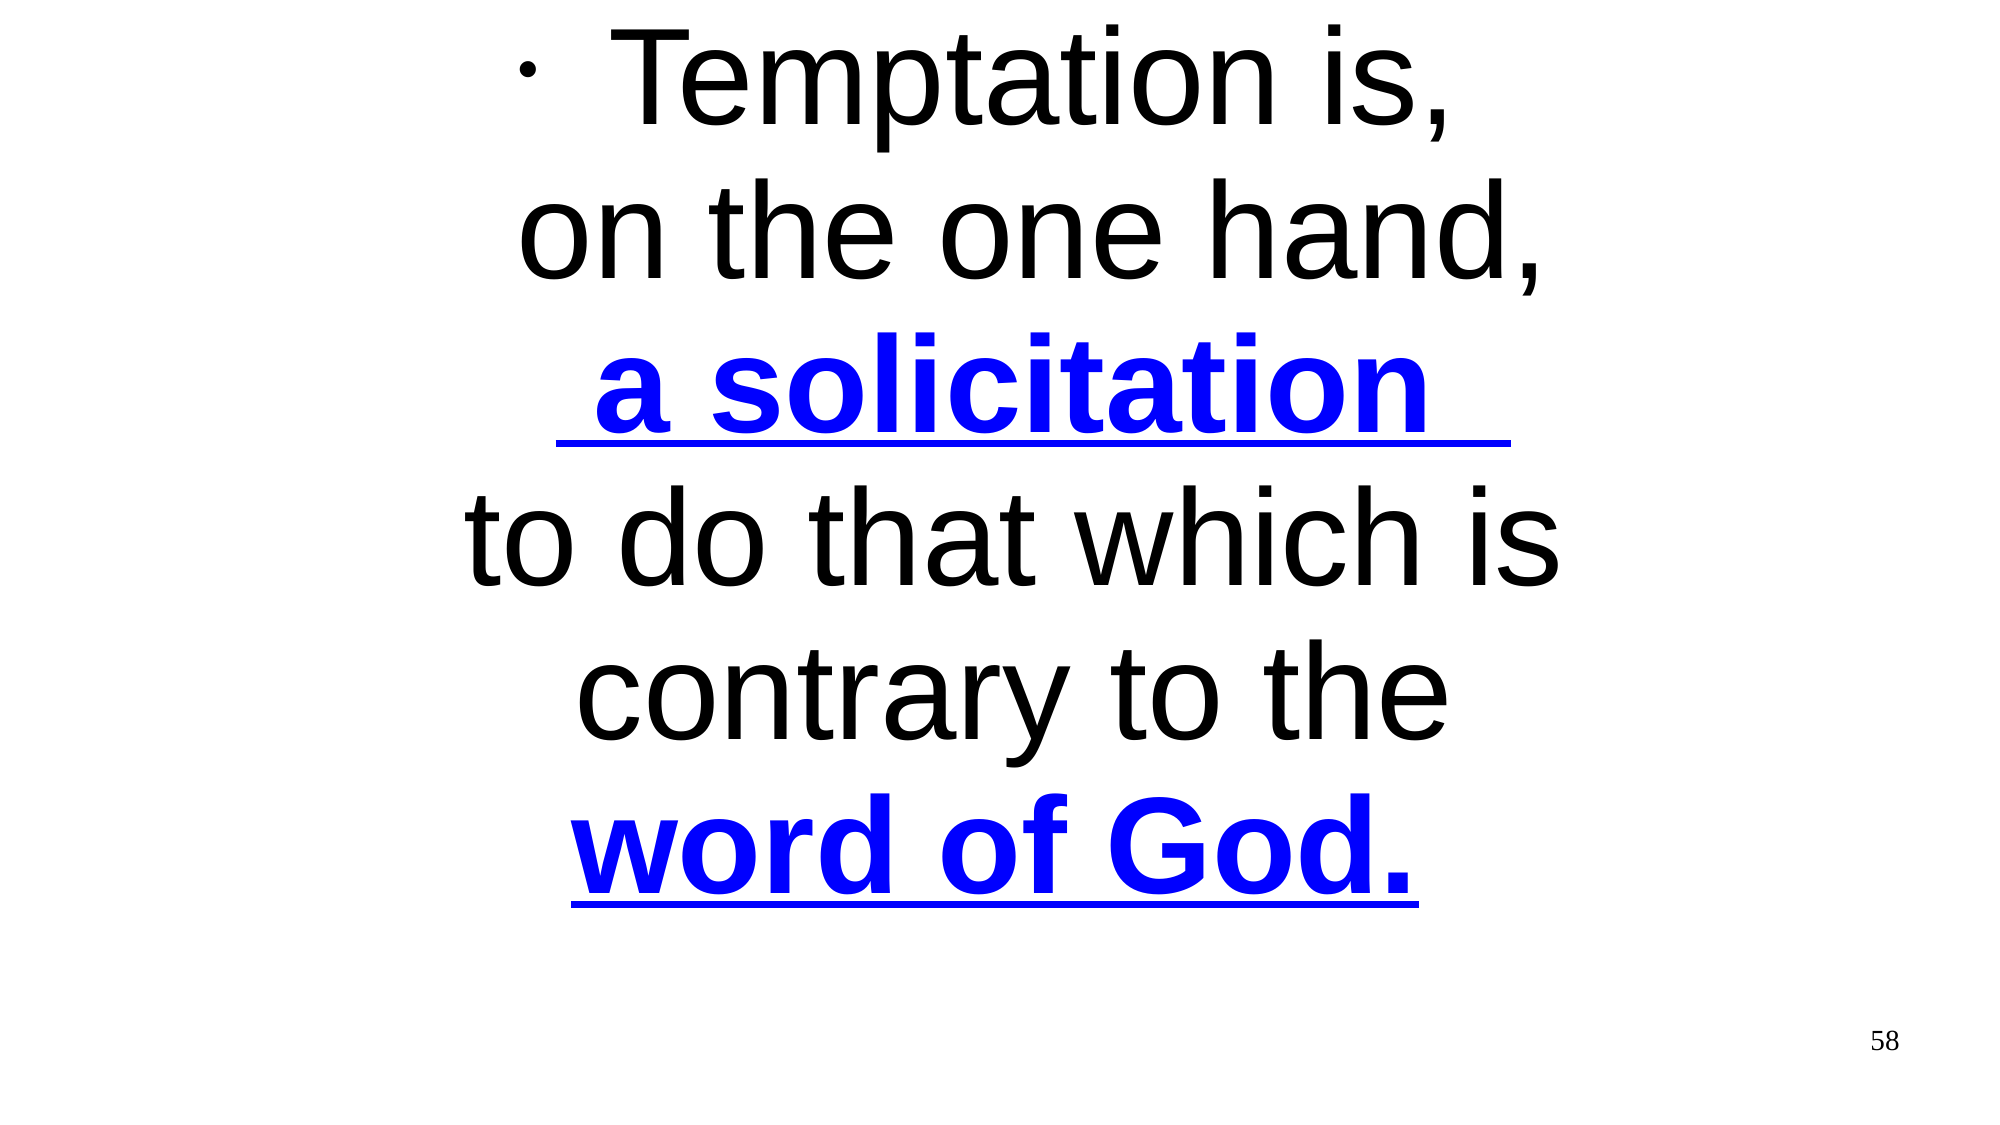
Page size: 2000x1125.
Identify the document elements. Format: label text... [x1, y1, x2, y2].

list Temptation is, on the one hand, a solicitation to do that which is contrary to the word of God. [0, 0, 1996, 1123]
